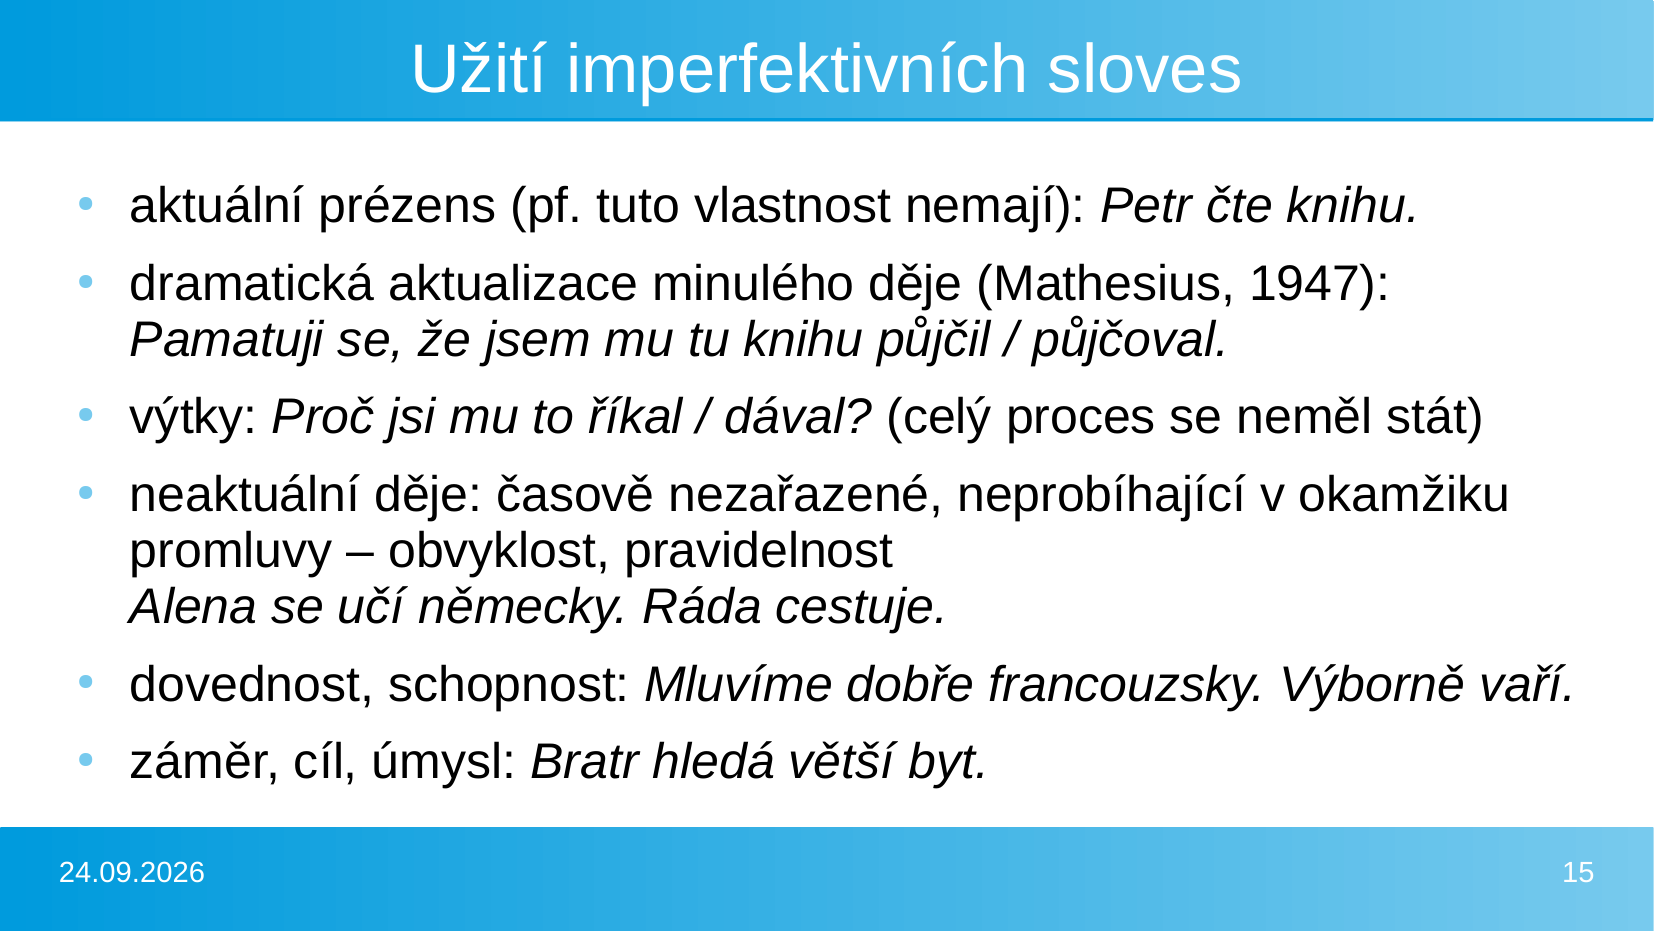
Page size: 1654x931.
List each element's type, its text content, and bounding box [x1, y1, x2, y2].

title Užití imperfektivních sloves [59, 29, 1595, 108]
list aktuální prézens (pf. tuto vlastnost nemají): Petr čte knihu. dramatická aktualizace minulého děje (Mathesius, 1947): Pamatuji se, že jsem mu tu knihu půjčil / půjčoval. výtky: Proč jsi mu to říkal / dával? (celý proces se neměl stát) neaktuální děje: časově nezařazené, neprobíhající v okamžiku promluvy – obvyklost, pravidelnost Alena se učí německy. Ráda cestuje. dovednost, schopnost: Mluvíme dobře francouzsky. Výborně vaří. záměr, cíl, úmysl: Bratr hledá větší byt. [59, 177, 1595, 768]
